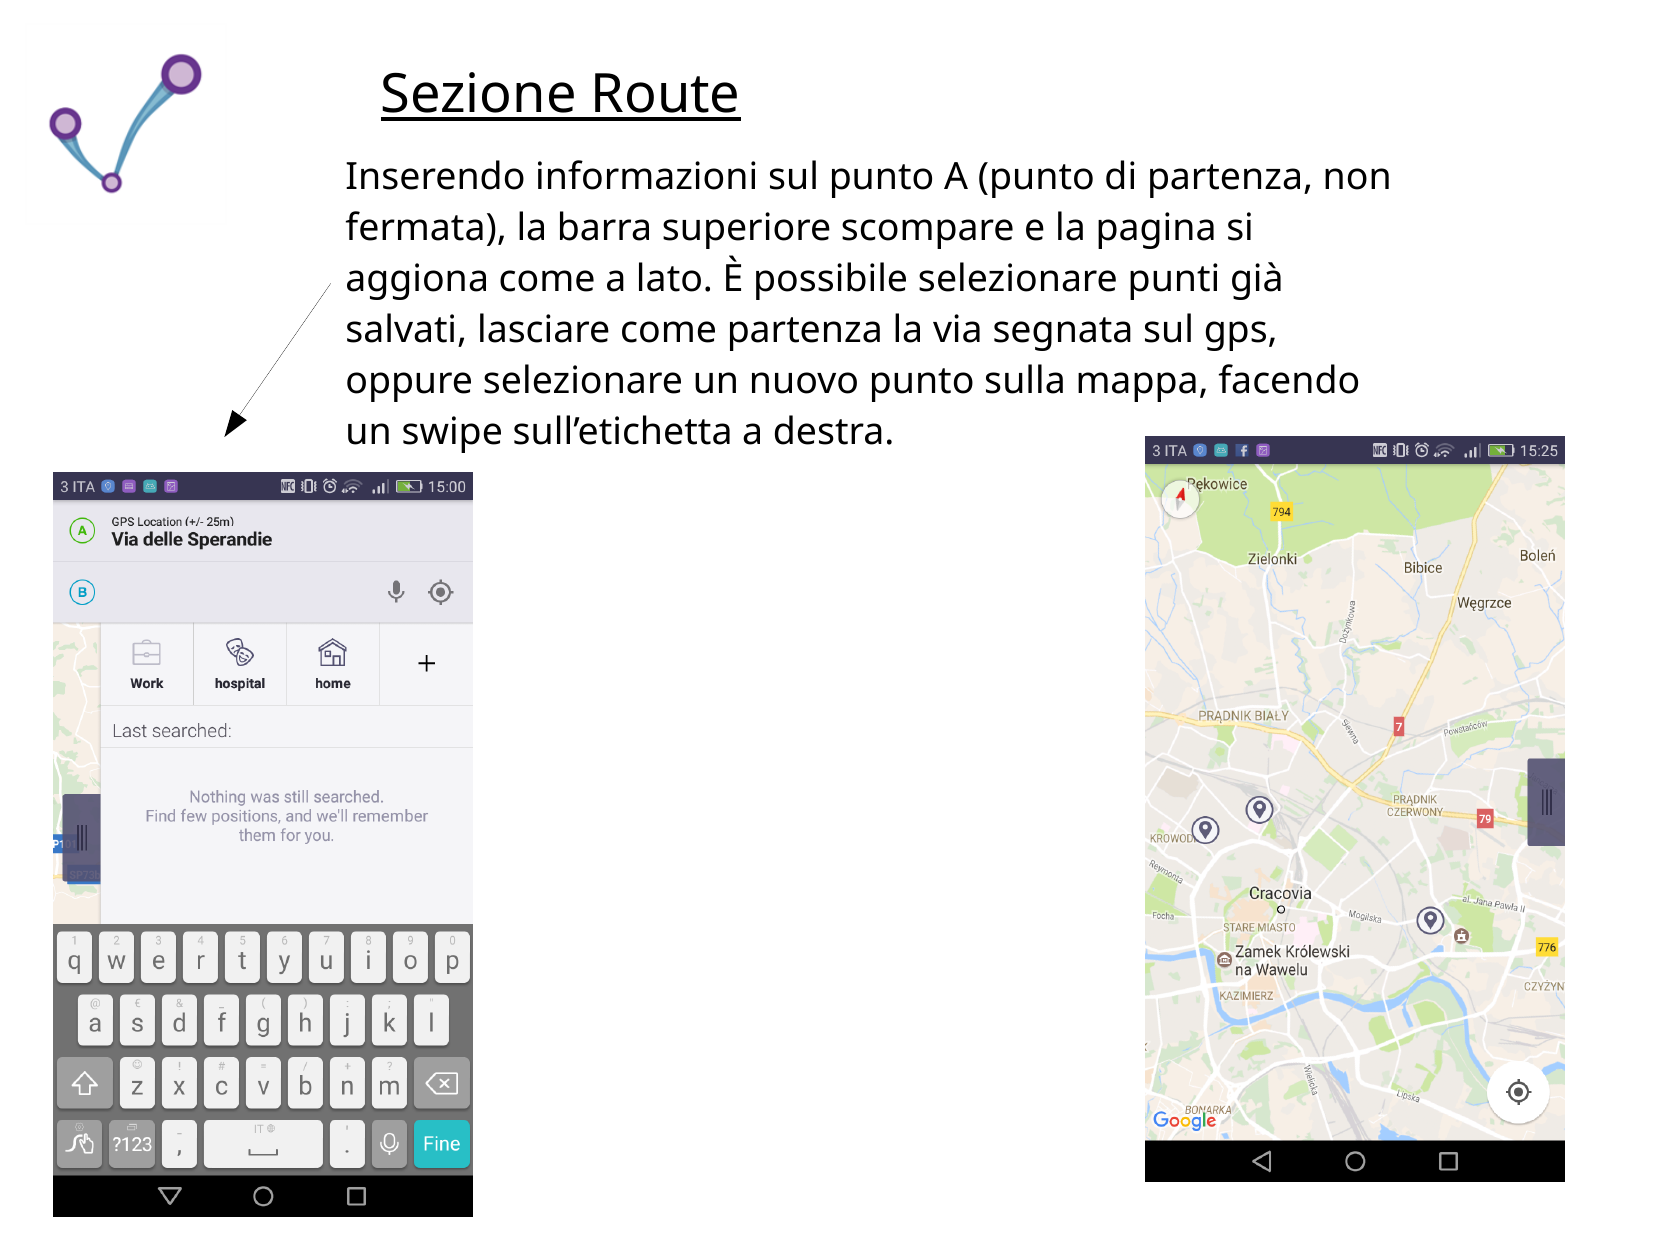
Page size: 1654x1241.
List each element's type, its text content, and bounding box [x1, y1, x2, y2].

picture [53, 472, 473, 1217]
text_box Sezione Route [366, 47, 1229, 134]
text_box Inserendo informazioni sul punto A (punto di partenza, non fermata), la barra superiore scompare e la pagina si aggiona come a lato. È possibile selezionare punti già salvati, lasciare come partenza la via segnata sul gps, oppure selezionare un nuovo punto sulla mappa, facendo un swipe sull’etichetta a destra. [330, 141, 1418, 456]
picture [1145, 436, 1565, 1182]
picture [25, 23, 227, 225]
